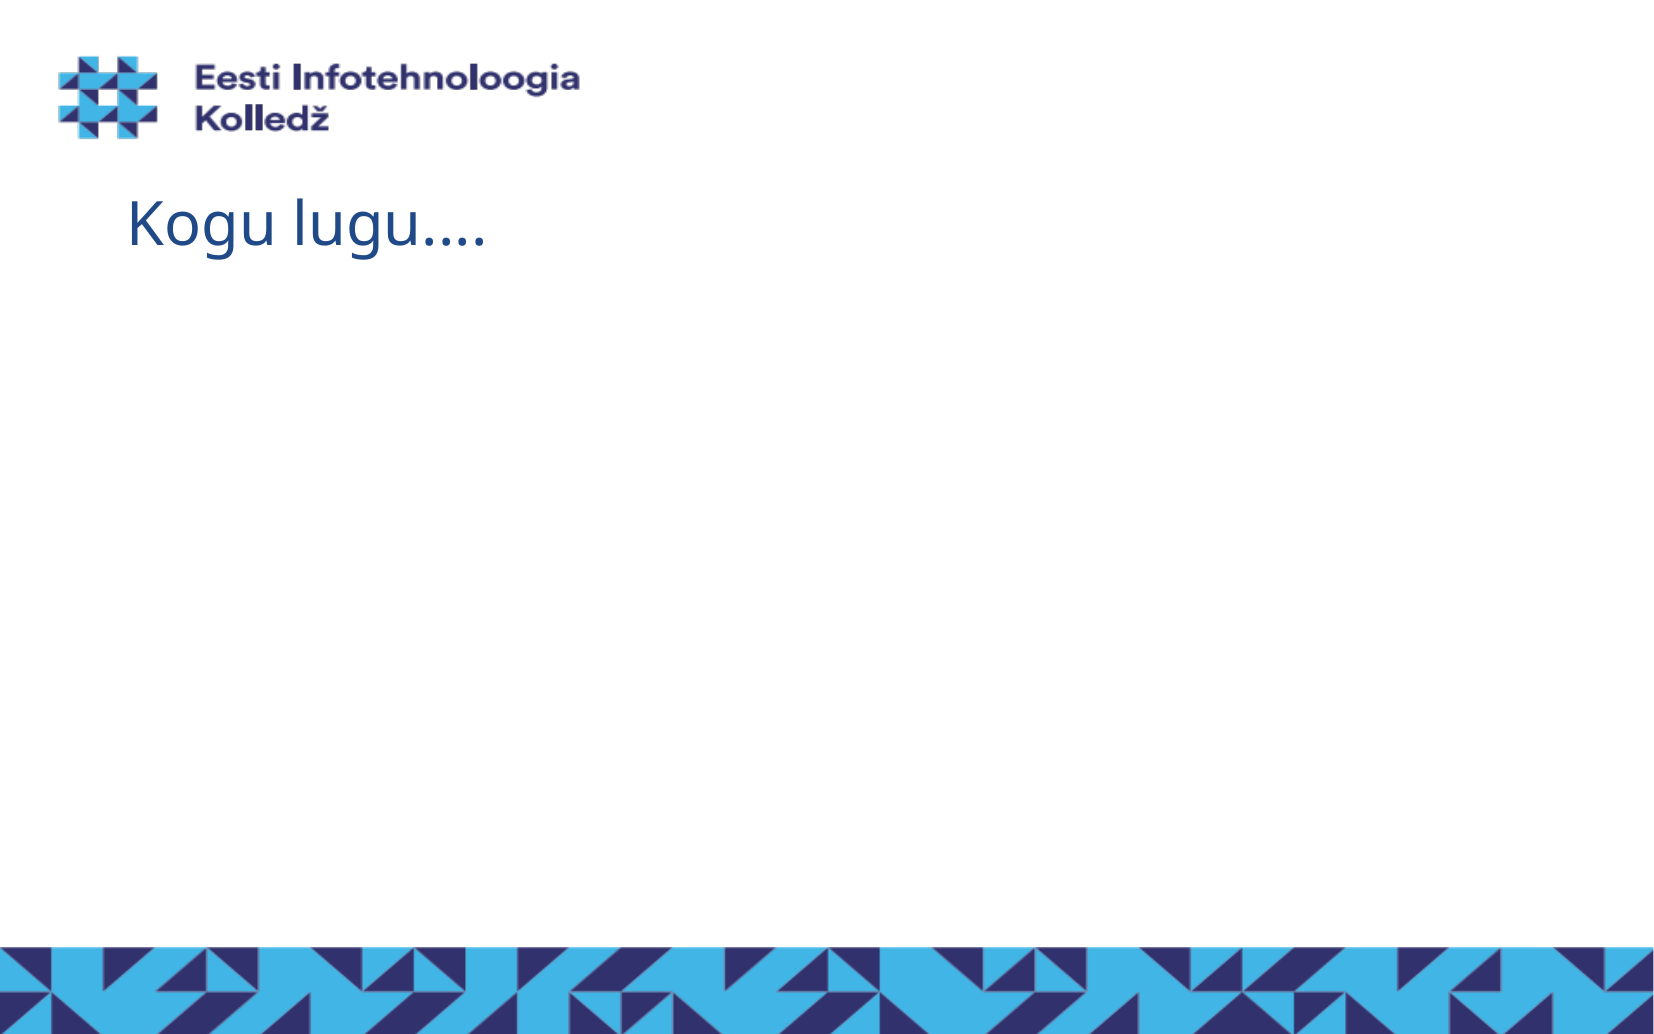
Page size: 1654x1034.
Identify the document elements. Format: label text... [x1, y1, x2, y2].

title Kogu lugu.... [81, 134, 533, 308]
